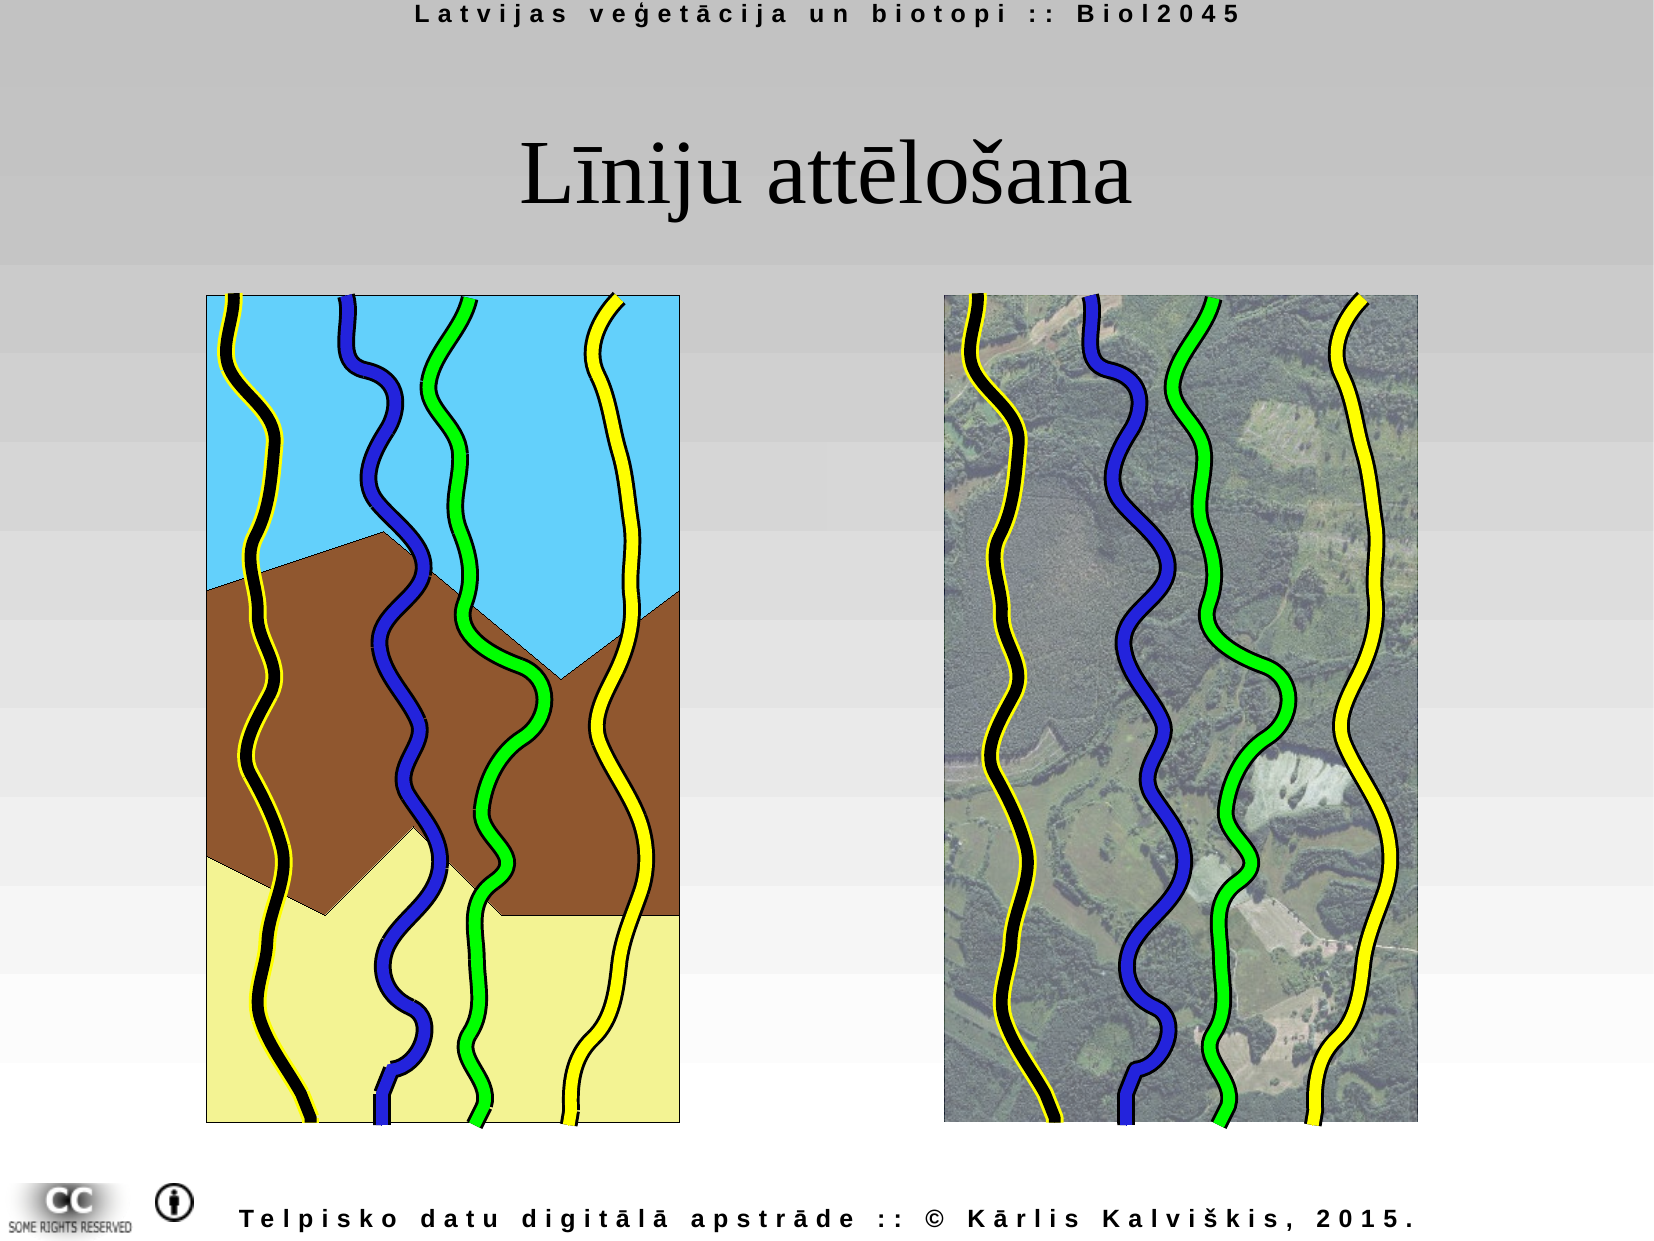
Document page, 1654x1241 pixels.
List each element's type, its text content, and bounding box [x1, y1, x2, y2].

text_box [944, 295, 1045, 1123]
title Līniju attēlošana [29, 49, 1625, 296]
text_box [979, 295, 1175, 1123]
text_box [1100, 295, 1381, 1123]
text_box [579, 295, 680, 1123]
text_box [356, 295, 637, 1123]
text_box [206, 295, 302, 1123]
text_box [1323, 295, 1418, 1123]
picture [0, 0, 1654, 1241]
text_box [235, 295, 431, 1123]
